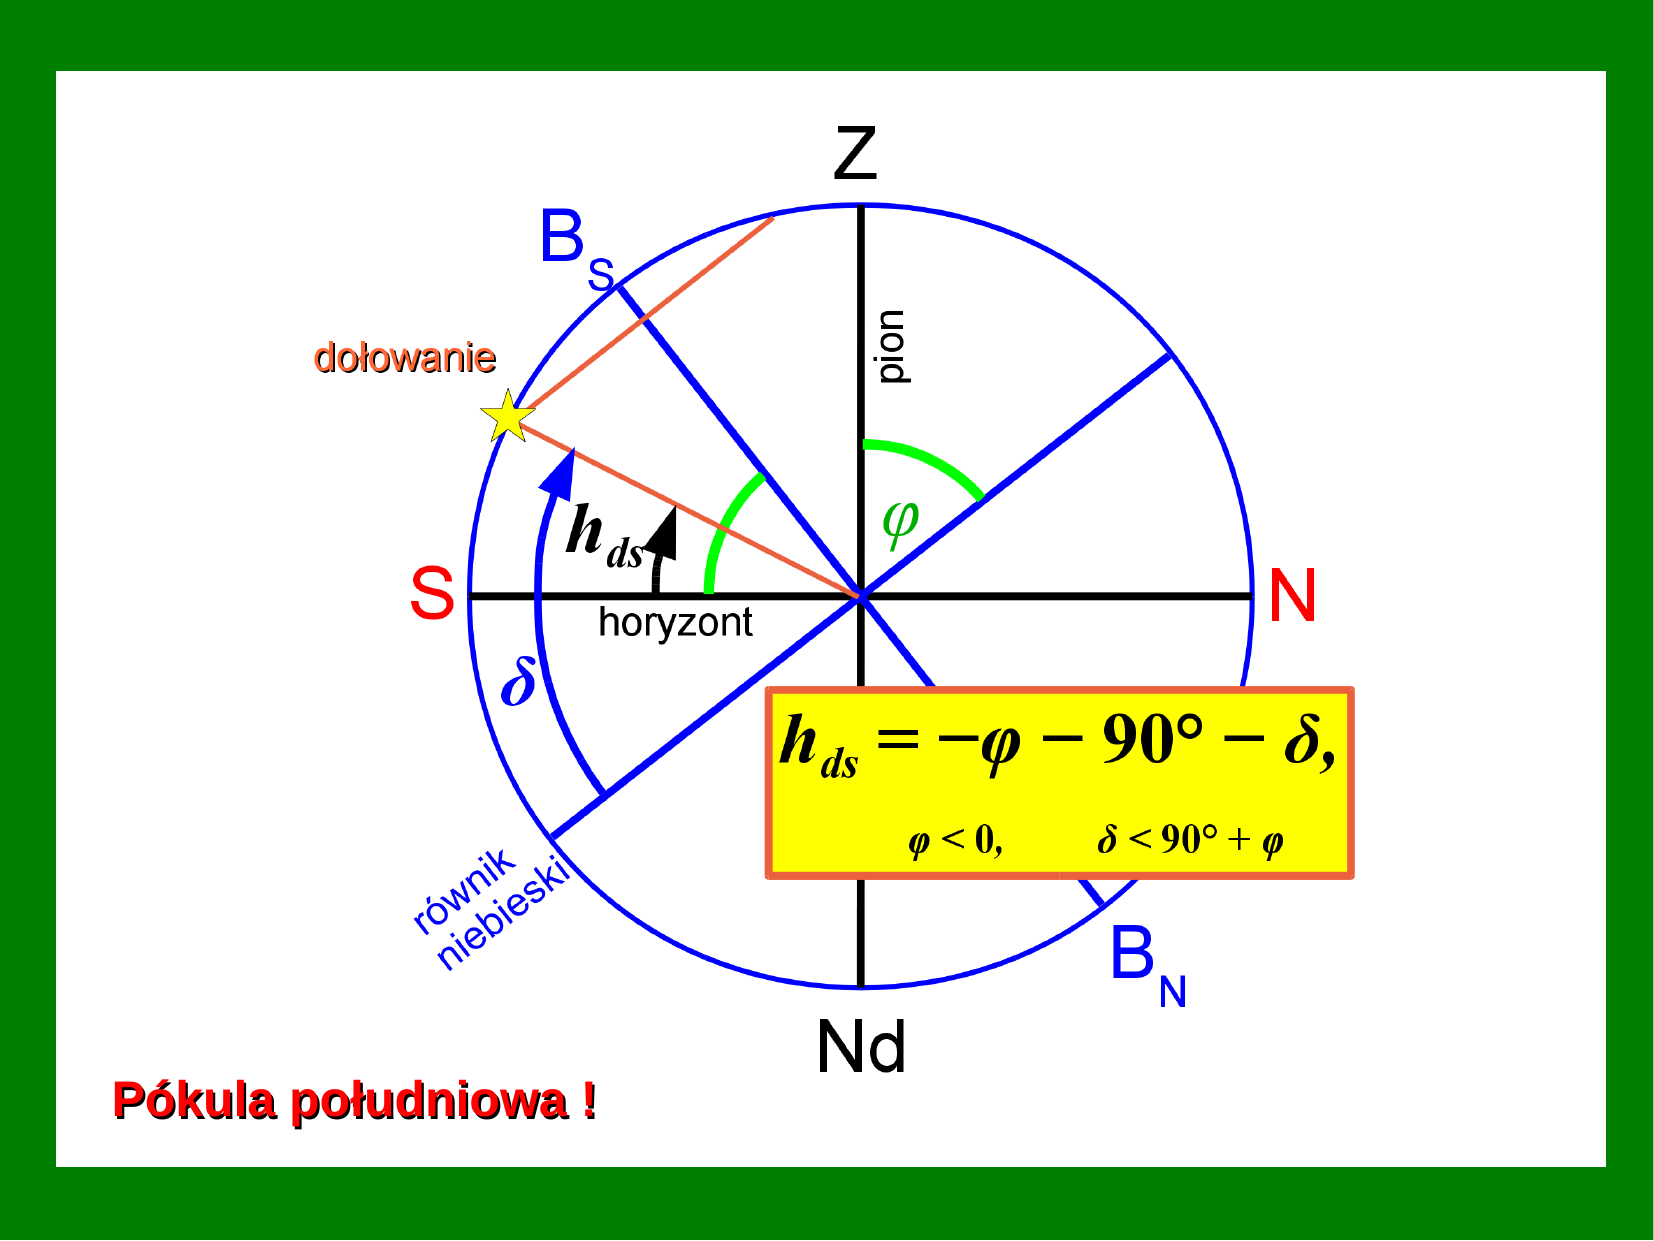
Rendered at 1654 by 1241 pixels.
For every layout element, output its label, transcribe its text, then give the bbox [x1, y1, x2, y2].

picture [56, 71, 1606, 1167]
text_box Pókula południowa ! [96, 1064, 614, 1135]
